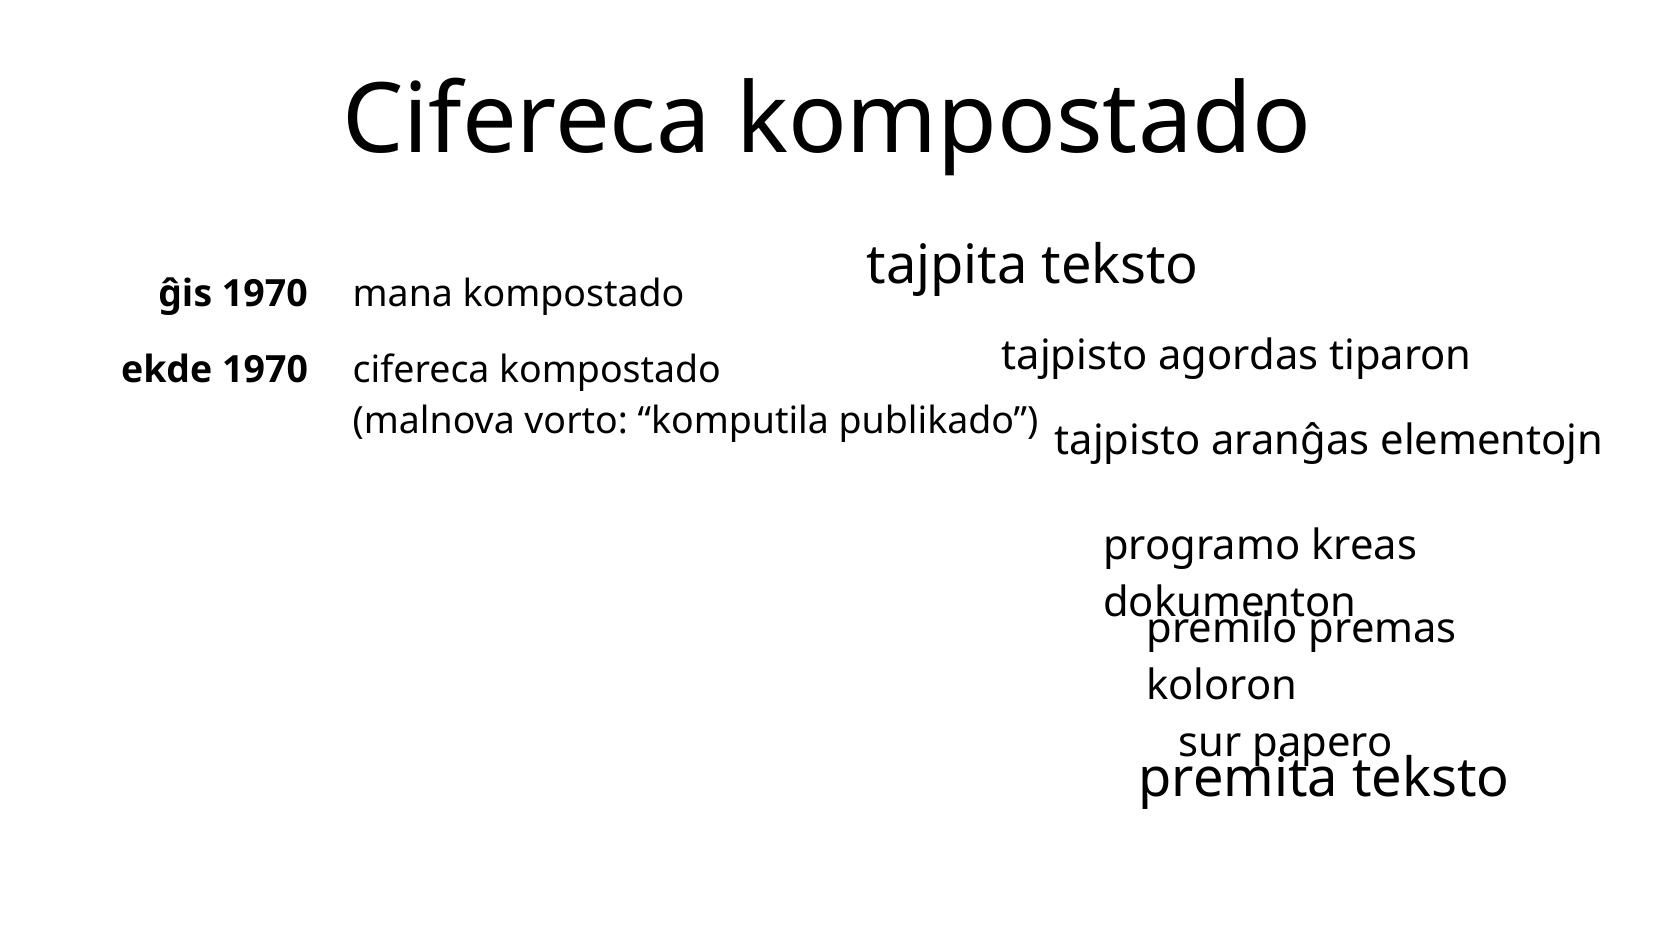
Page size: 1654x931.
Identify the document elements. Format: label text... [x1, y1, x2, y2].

text_box premita teksto [1123, 731, 1483, 815]
text_box tajpita teksto [851, 217, 1179, 301]
text_box programo kreas dokumenton [1088, 507, 1654, 628]
title Cifereca kompostado [82, 37, 1571, 193]
text_box premilo premas koloron sur papero [1131, 590, 1601, 711]
text_box ĝis 1970 [95, 258, 323, 321]
text_box tajpisto agordas tiparon [986, 317, 1432, 386]
text_box ekde 1970 [95, 335, 323, 398]
text_box mana kompostado [337, 258, 759, 332]
text_box cifereca kompostado (malnova vorto: “komputila publikado”) [337, 335, 993, 445]
text_box tajpisto aranĝas elementojn [1040, 402, 1555, 470]
